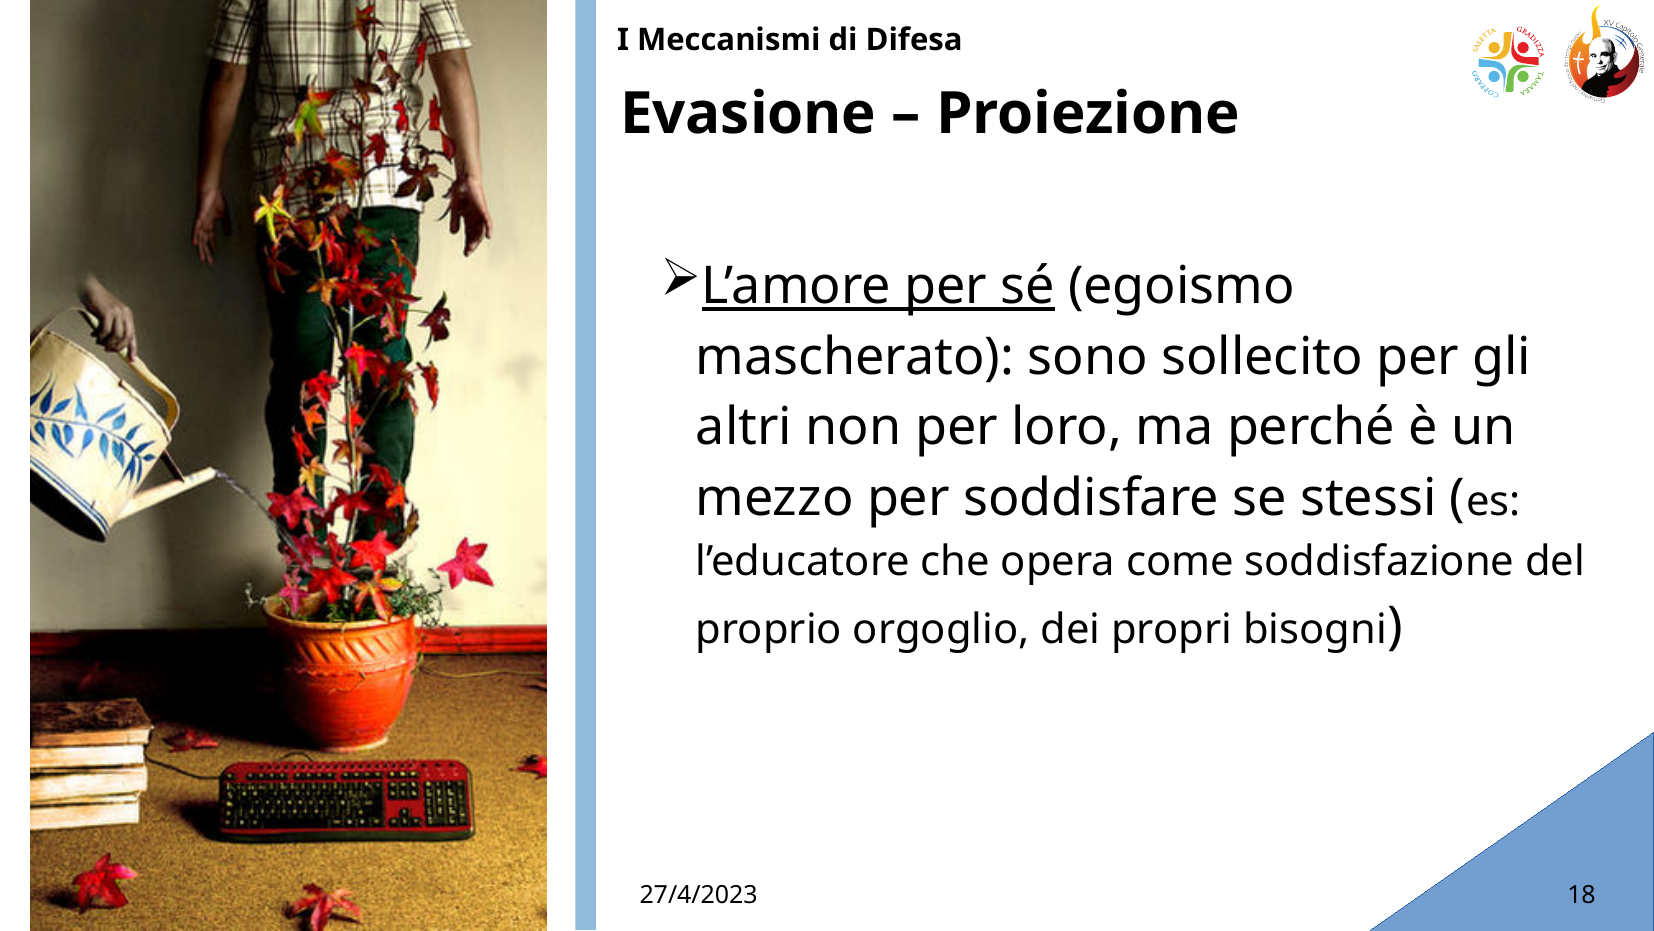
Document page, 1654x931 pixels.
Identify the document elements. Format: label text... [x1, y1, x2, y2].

picture [30, 0, 547, 931]
title Evasione – Proiezione [620, 70, 1617, 142]
subtitle L’amore per sé (egoismo mascherato): sono sollecito per gli altri non per loro, ma perché è un mezzo per soddisfare se stessi (es: l’educatore che opera come soddisfazione del proprio orgoglio, dei propri bisogni) [624, 177, 1602, 873]
text_box I Meccanismi di Difesa [602, 9, 1335, 63]
picture [1563, 4, 1646, 103]
